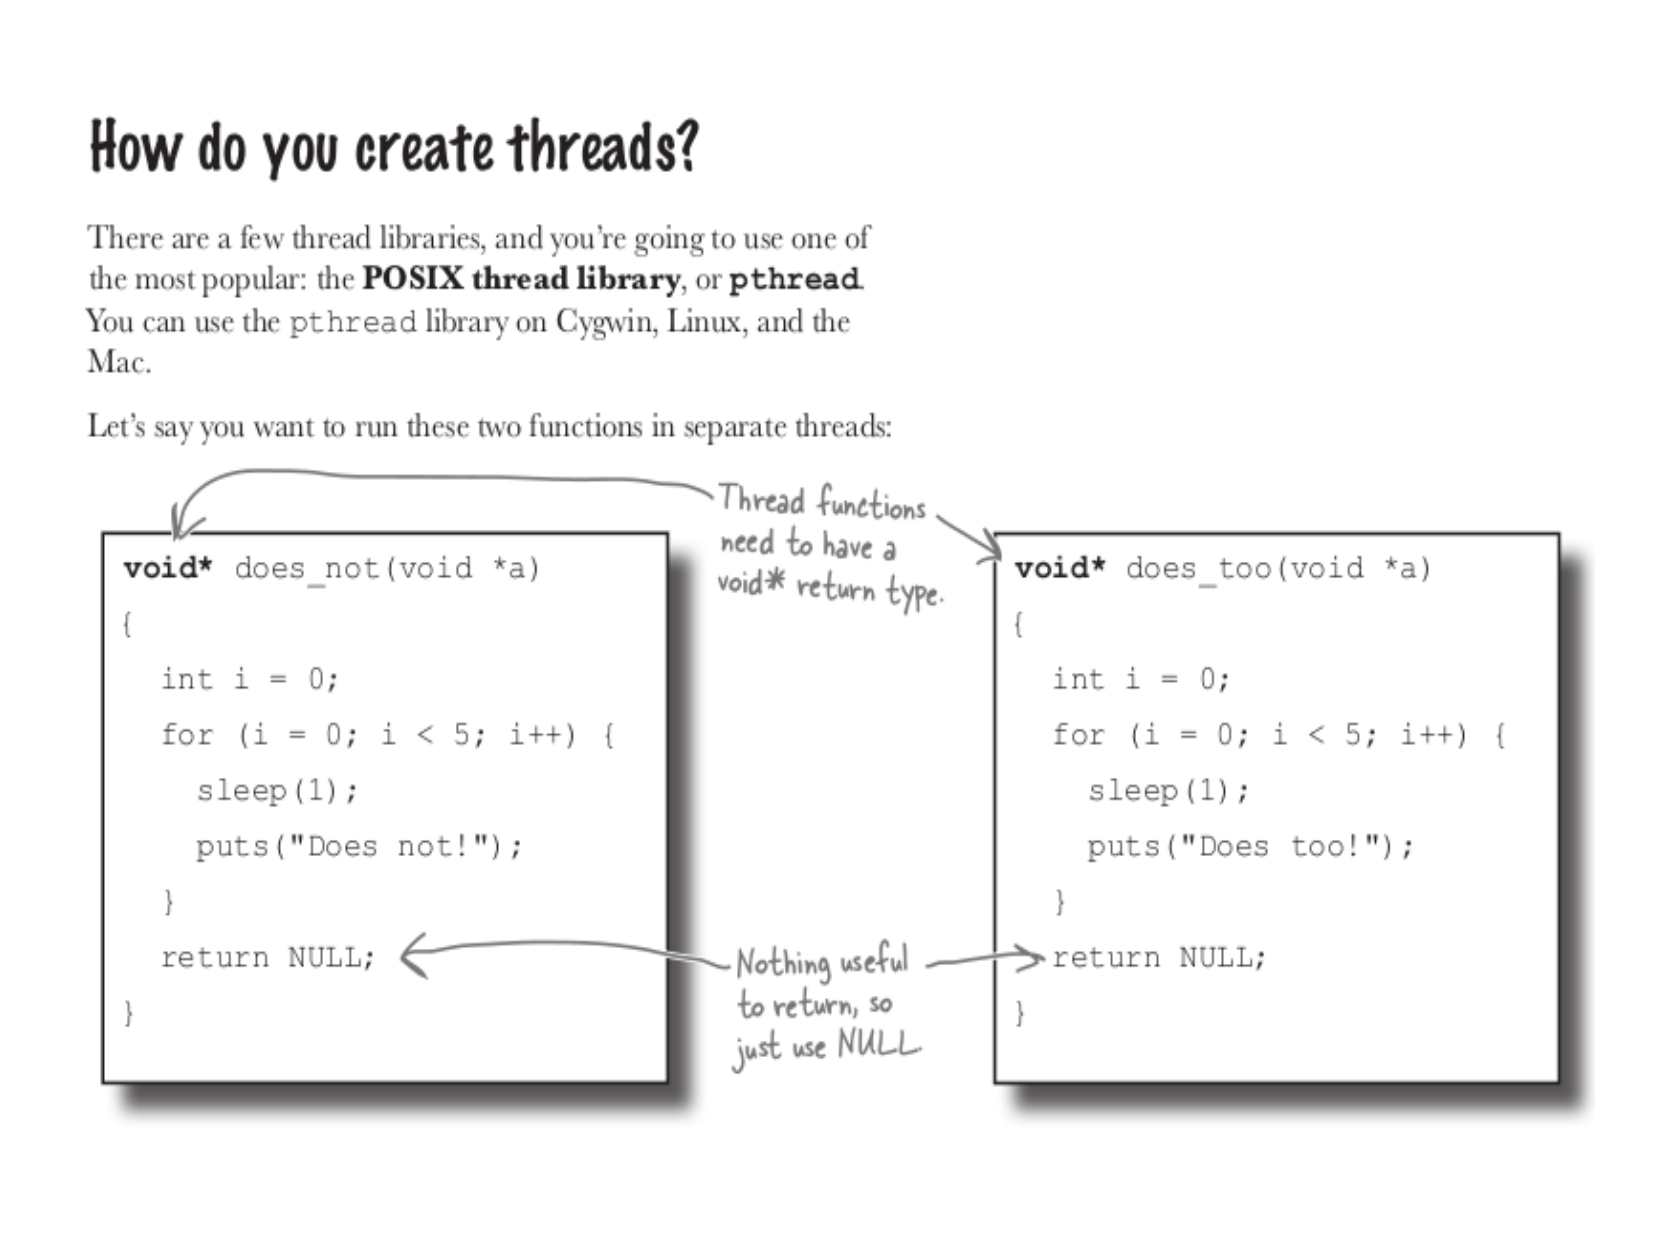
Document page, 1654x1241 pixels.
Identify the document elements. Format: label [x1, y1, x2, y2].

picture [59, 82, 1595, 1134]
